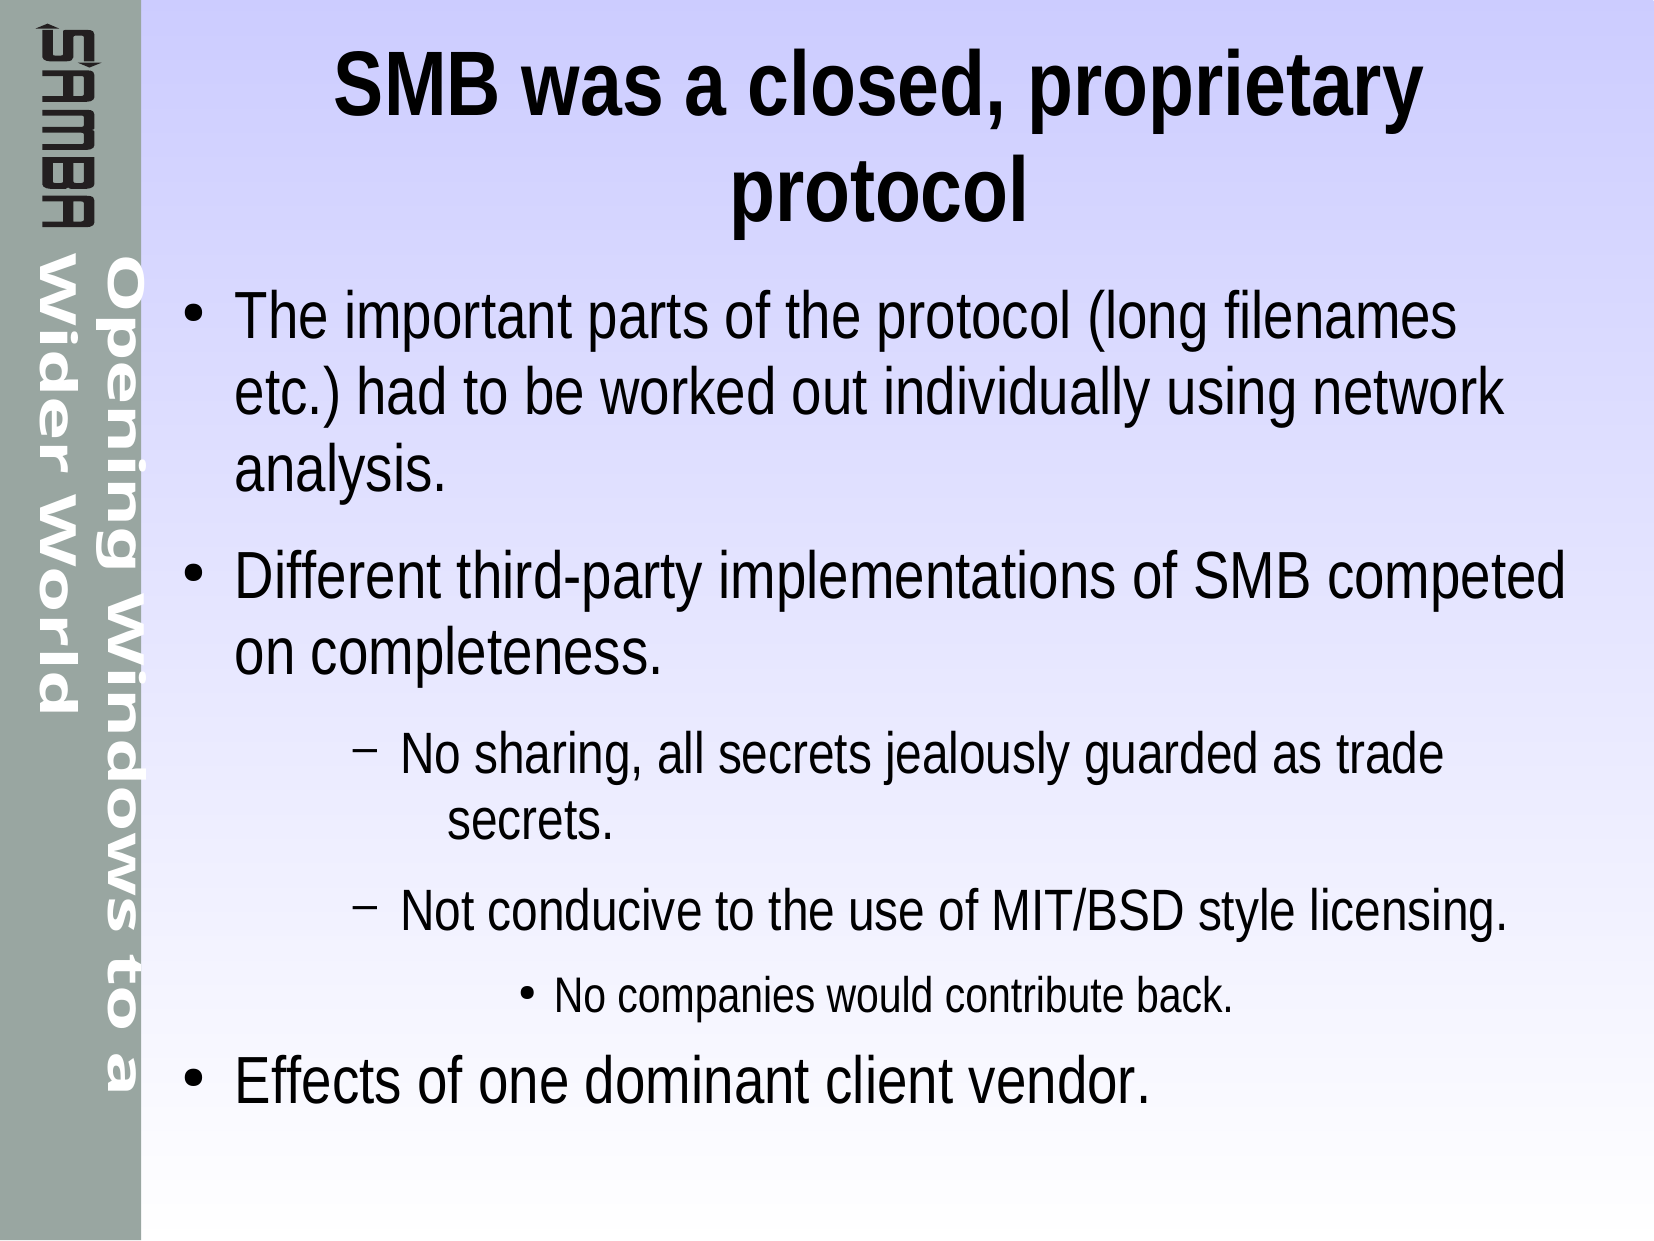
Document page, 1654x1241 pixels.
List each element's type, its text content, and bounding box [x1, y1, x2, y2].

list The important parts of the protocol (long filenames etc.) had to be worked out individually using network analysis. Different third-party implementations of SMB competed on completeness. No sharing, all secrets jealously guarded as trade secrets. Not conducive to the use of MIT/BSD style licensing. No companies would contribute back. Effects of one dominant client vendor. [163, 275, 1577, 1196]
title SMB was a closed, proprietary protocol [173, 28, 1586, 243]
